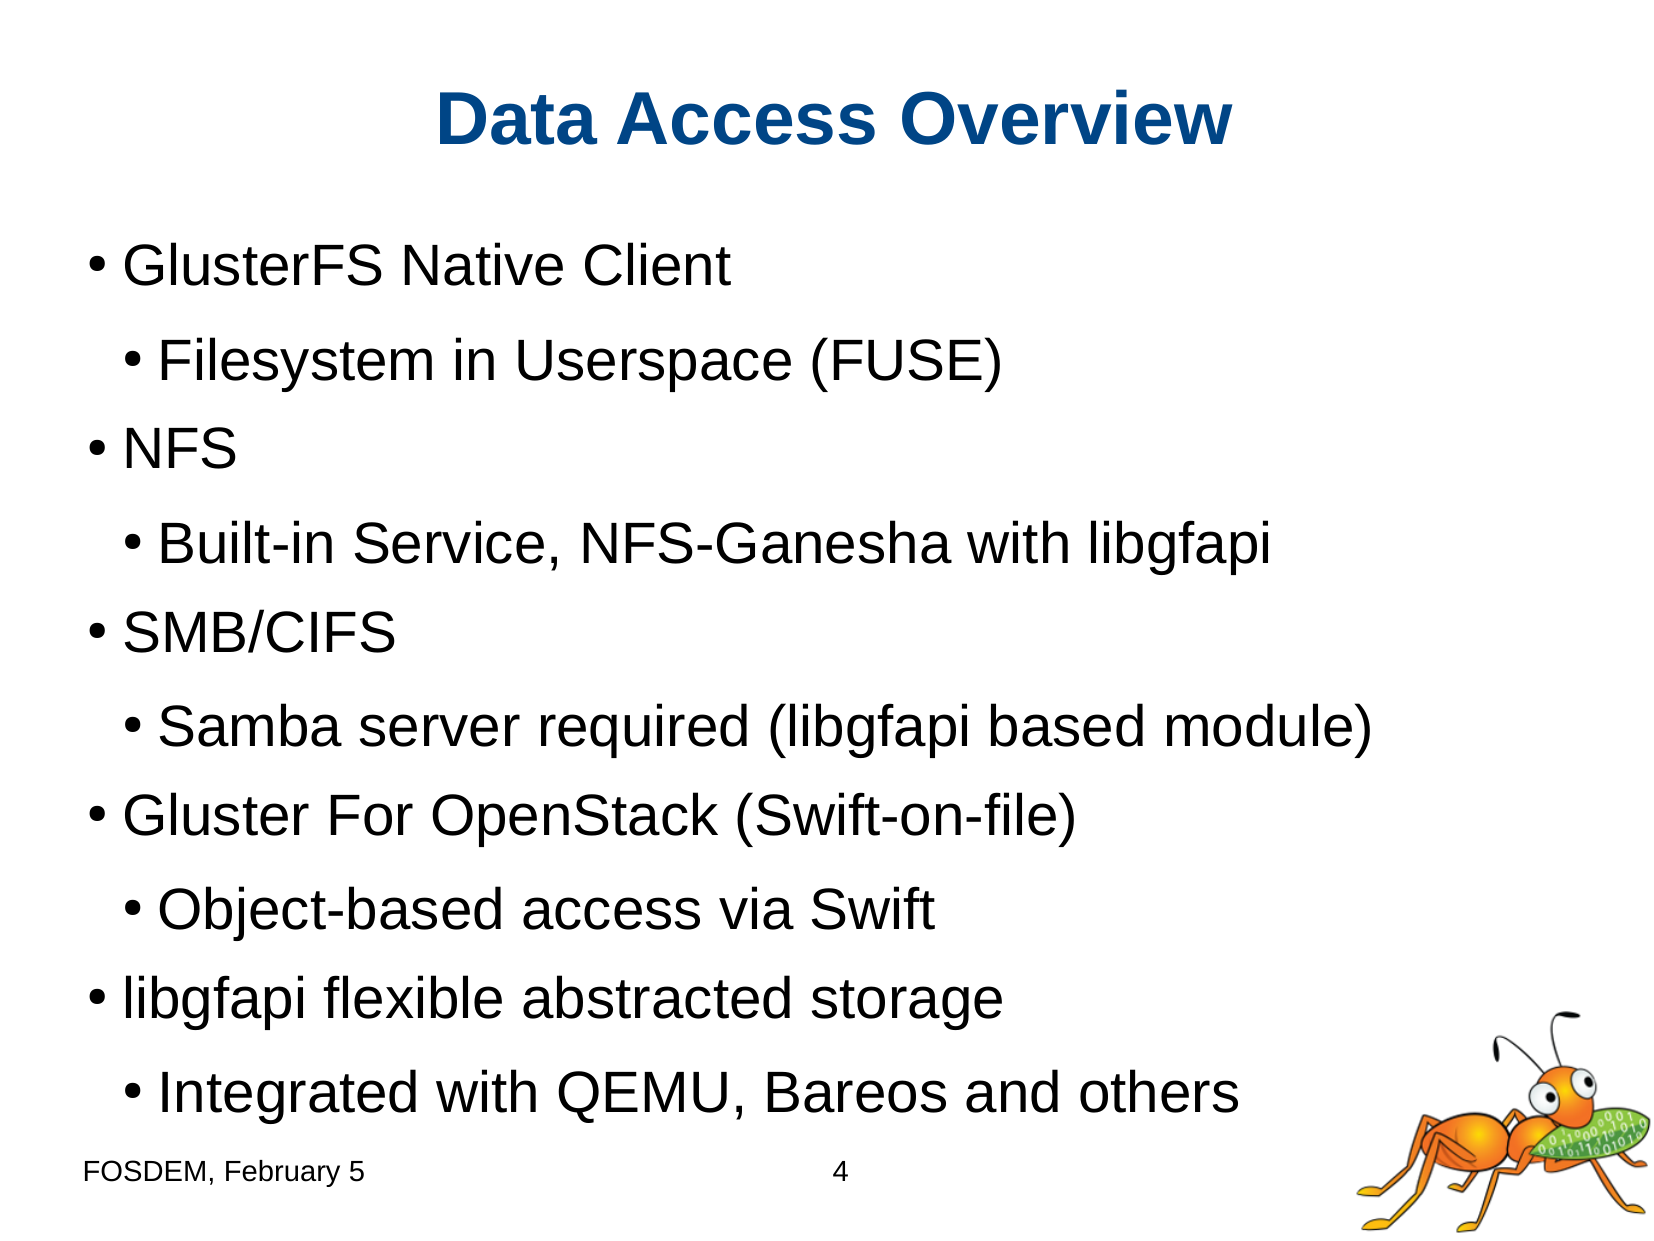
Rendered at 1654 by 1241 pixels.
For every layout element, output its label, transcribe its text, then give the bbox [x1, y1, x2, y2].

picture [1353, 1009, 1654, 1235]
list GlusterFS Native Client Filesystem in Userspace (FUSE) NFS Built-in Service, NFS-Ganesha with libgfapi SMB/CIFS Samba server required (libgfapi based module) Gluster For OpenStack (Swift-on-file) Object-based access via Swift libgfapi flexible abstracted storage Integrated with QEMU, Bareos and others [86, 232, 1576, 1126]
title Data Access Overview [90, 15, 1579, 223]
